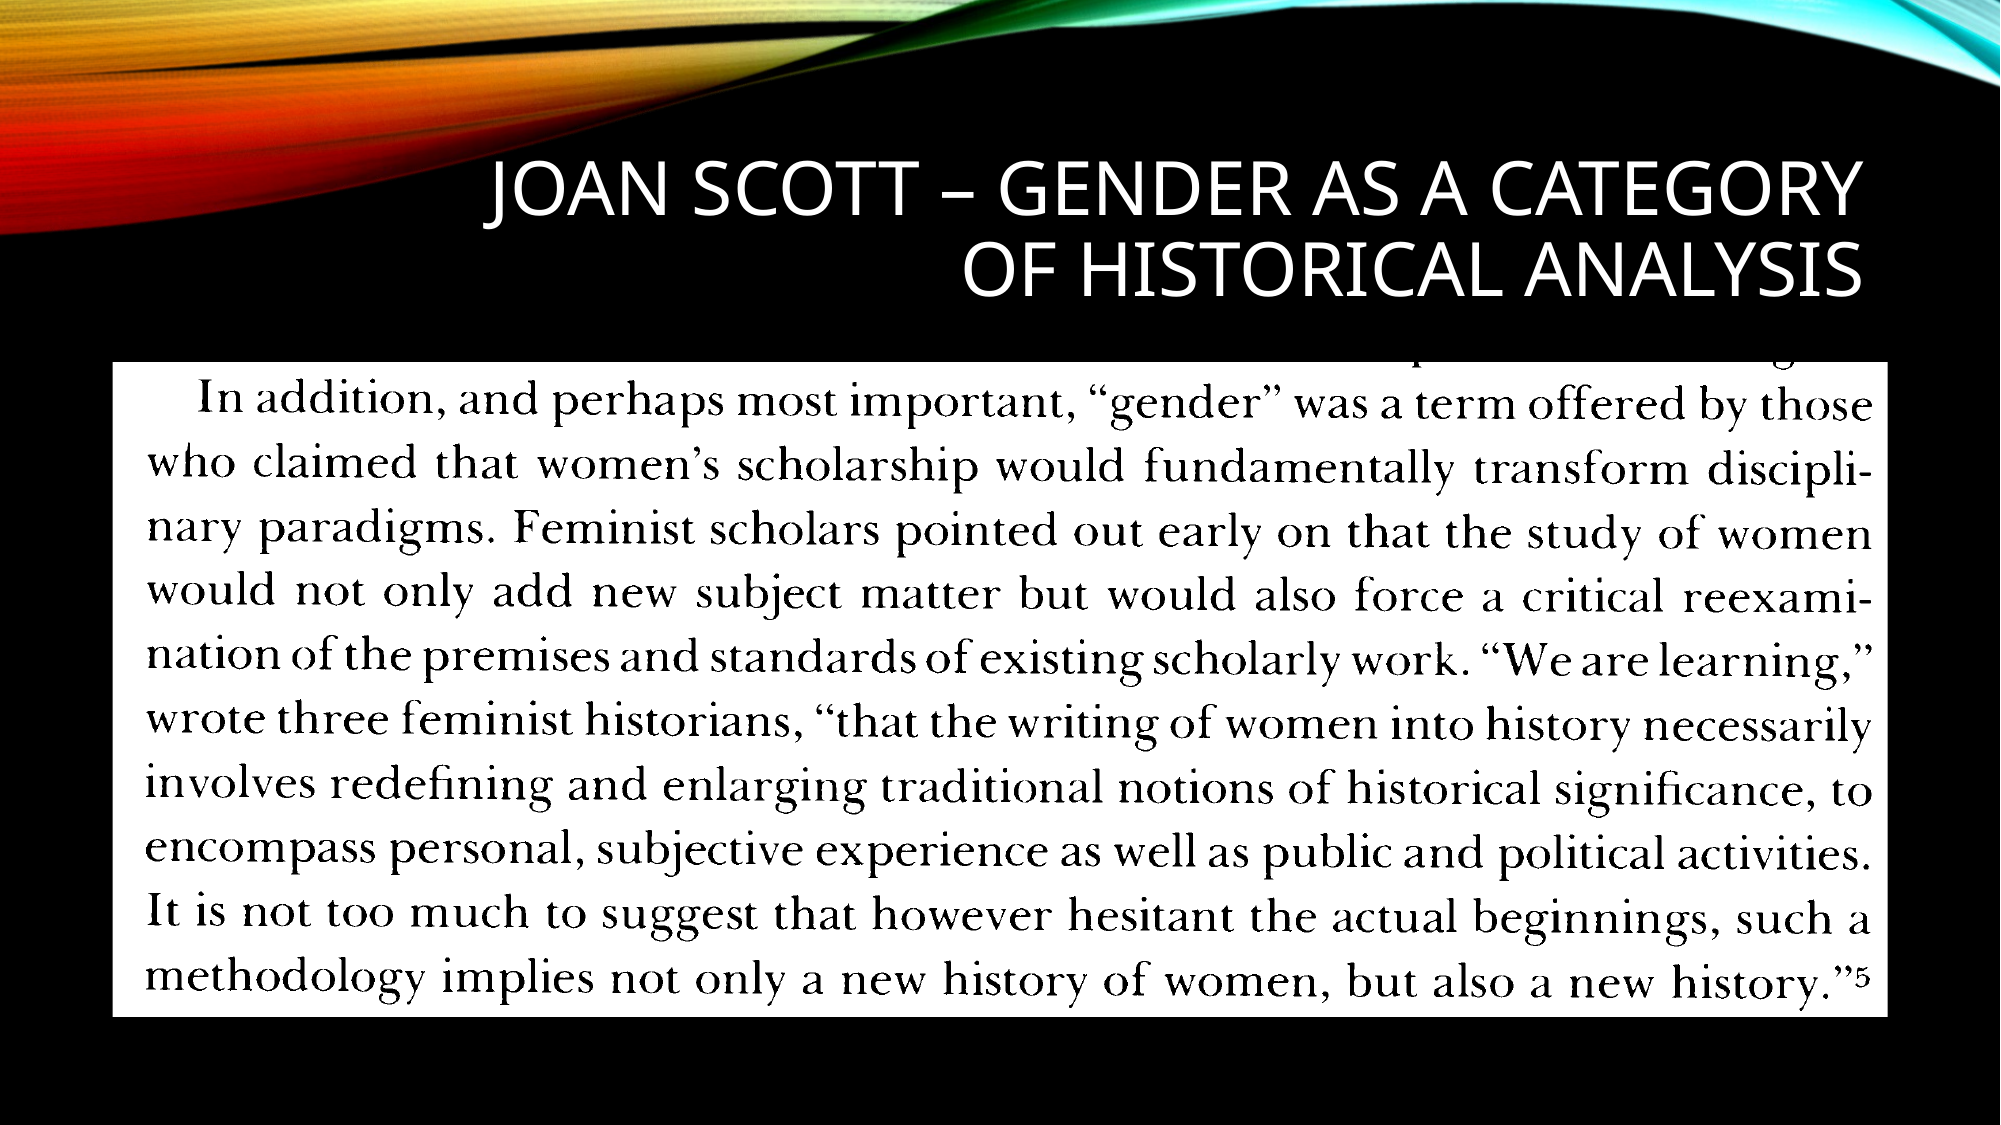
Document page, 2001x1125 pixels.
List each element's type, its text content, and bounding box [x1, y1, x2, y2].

title Joan ScoTT – Gender as a category of historical analysis [474, 125, 1888, 338]
picture [112, 362, 1888, 1017]
